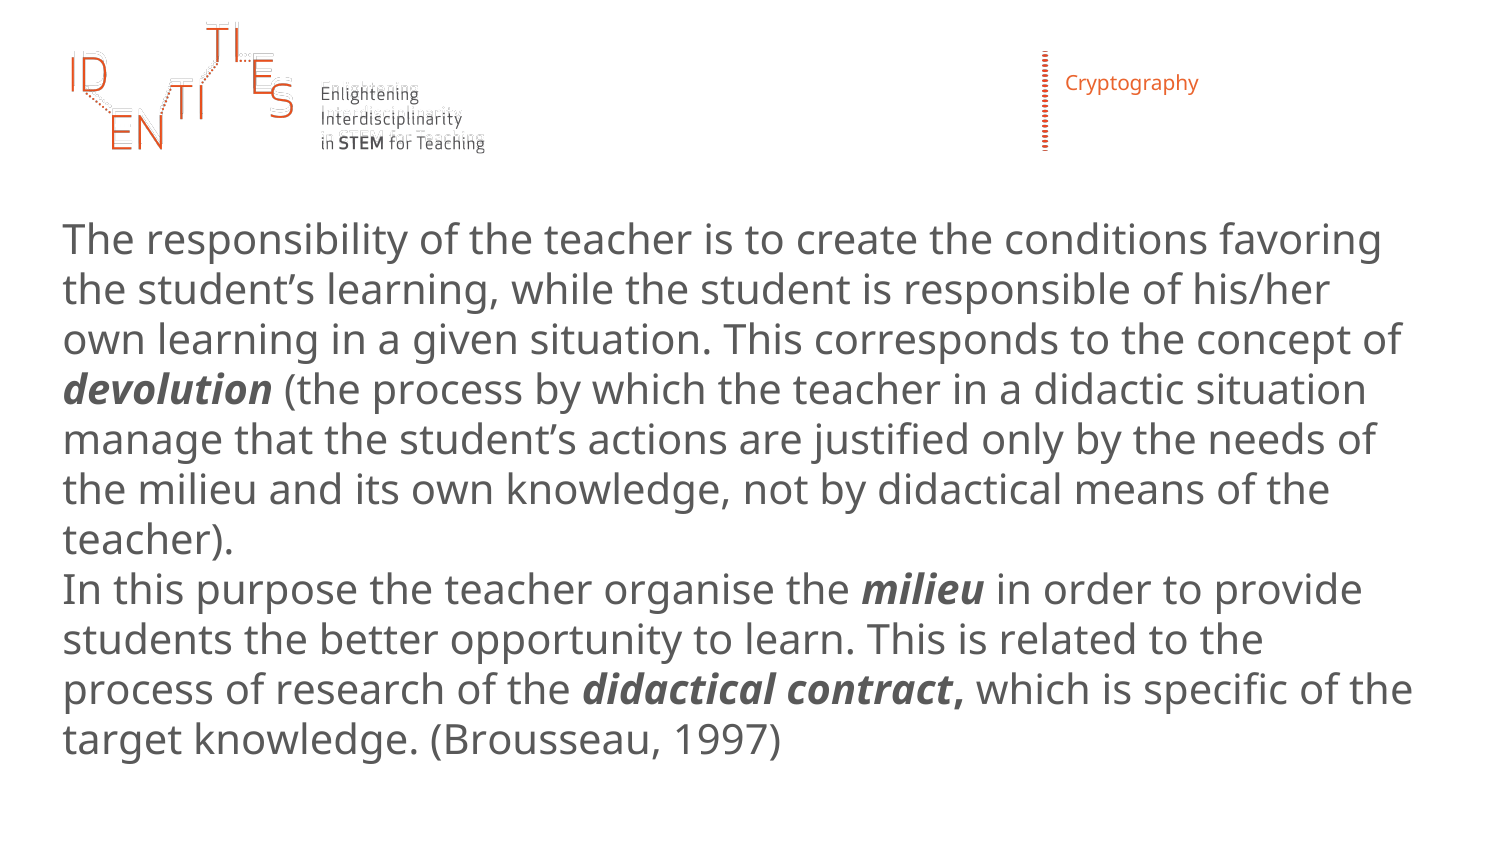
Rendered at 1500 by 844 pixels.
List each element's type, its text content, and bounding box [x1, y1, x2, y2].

picture [71, 18, 485, 157]
picture [1042, 51, 1051, 151]
text_box Cryptography [1050, 61, 1472, 168]
text_box The responsibility of the teacher is to create the conditions favoring the student’s learning, while the student is responsible of his/her own learning in a given situation. This corresponds to the concept of devolution (the process by which the teacher in a didactic situation manage that the student’s actions are justified only by the needs of the milieu and its own knowledge, not by didactical means of the teacher). In this purpose the teacher organise the milieu in order to provide students the better opportunity to learn. This is related to the process of research of the didactical contract, which is specific of the target knowledge. (Brousseau, 1997) [47, 205, 1433, 844]
